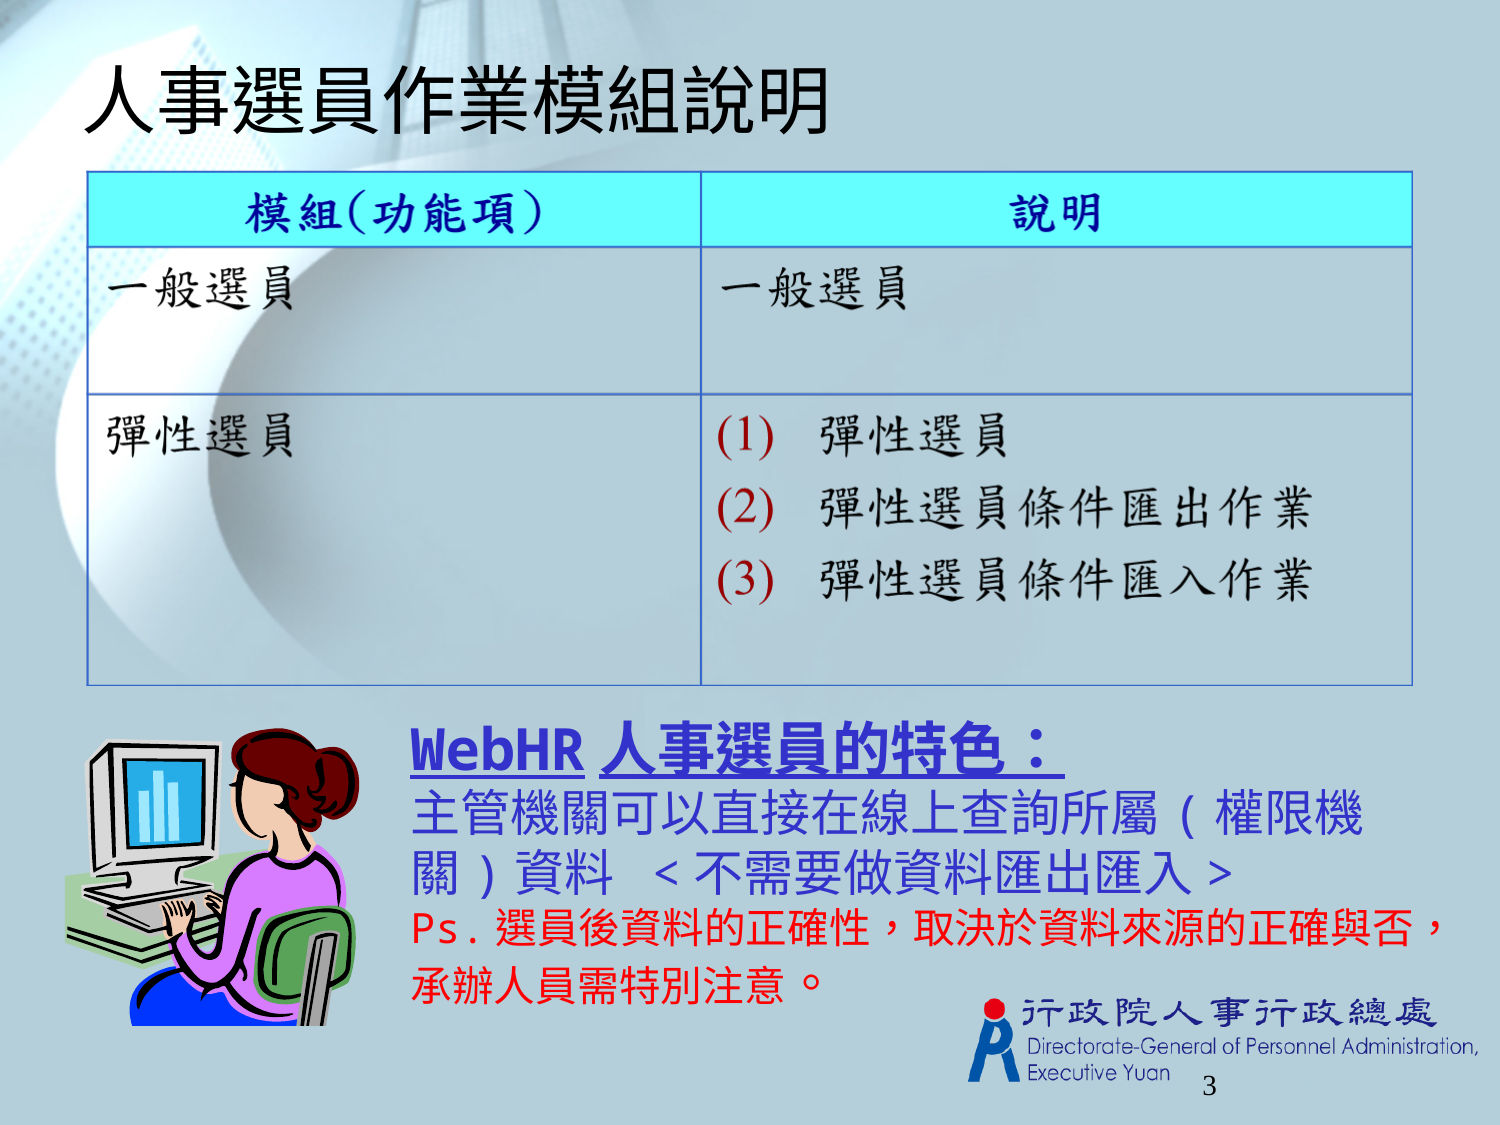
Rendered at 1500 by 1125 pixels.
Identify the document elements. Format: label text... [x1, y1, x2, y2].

text_box WebHR人事選員的特色： 主管機關可以直接在線上查詢所屬(權限機關)資料 <不需要做資料匯出匯入> Ps.選員後資料的正確性，取決於資料來源的正確與否，承辦人員需特別注意。 [395, 704, 1459, 1019]
picture [72, 164, 1413, 686]
text_box [1187, 1058, 1500, 1125]
picture [64, 727, 360, 1029]
title 人事選員作業模組說明 [66, 42, 1329, 156]
